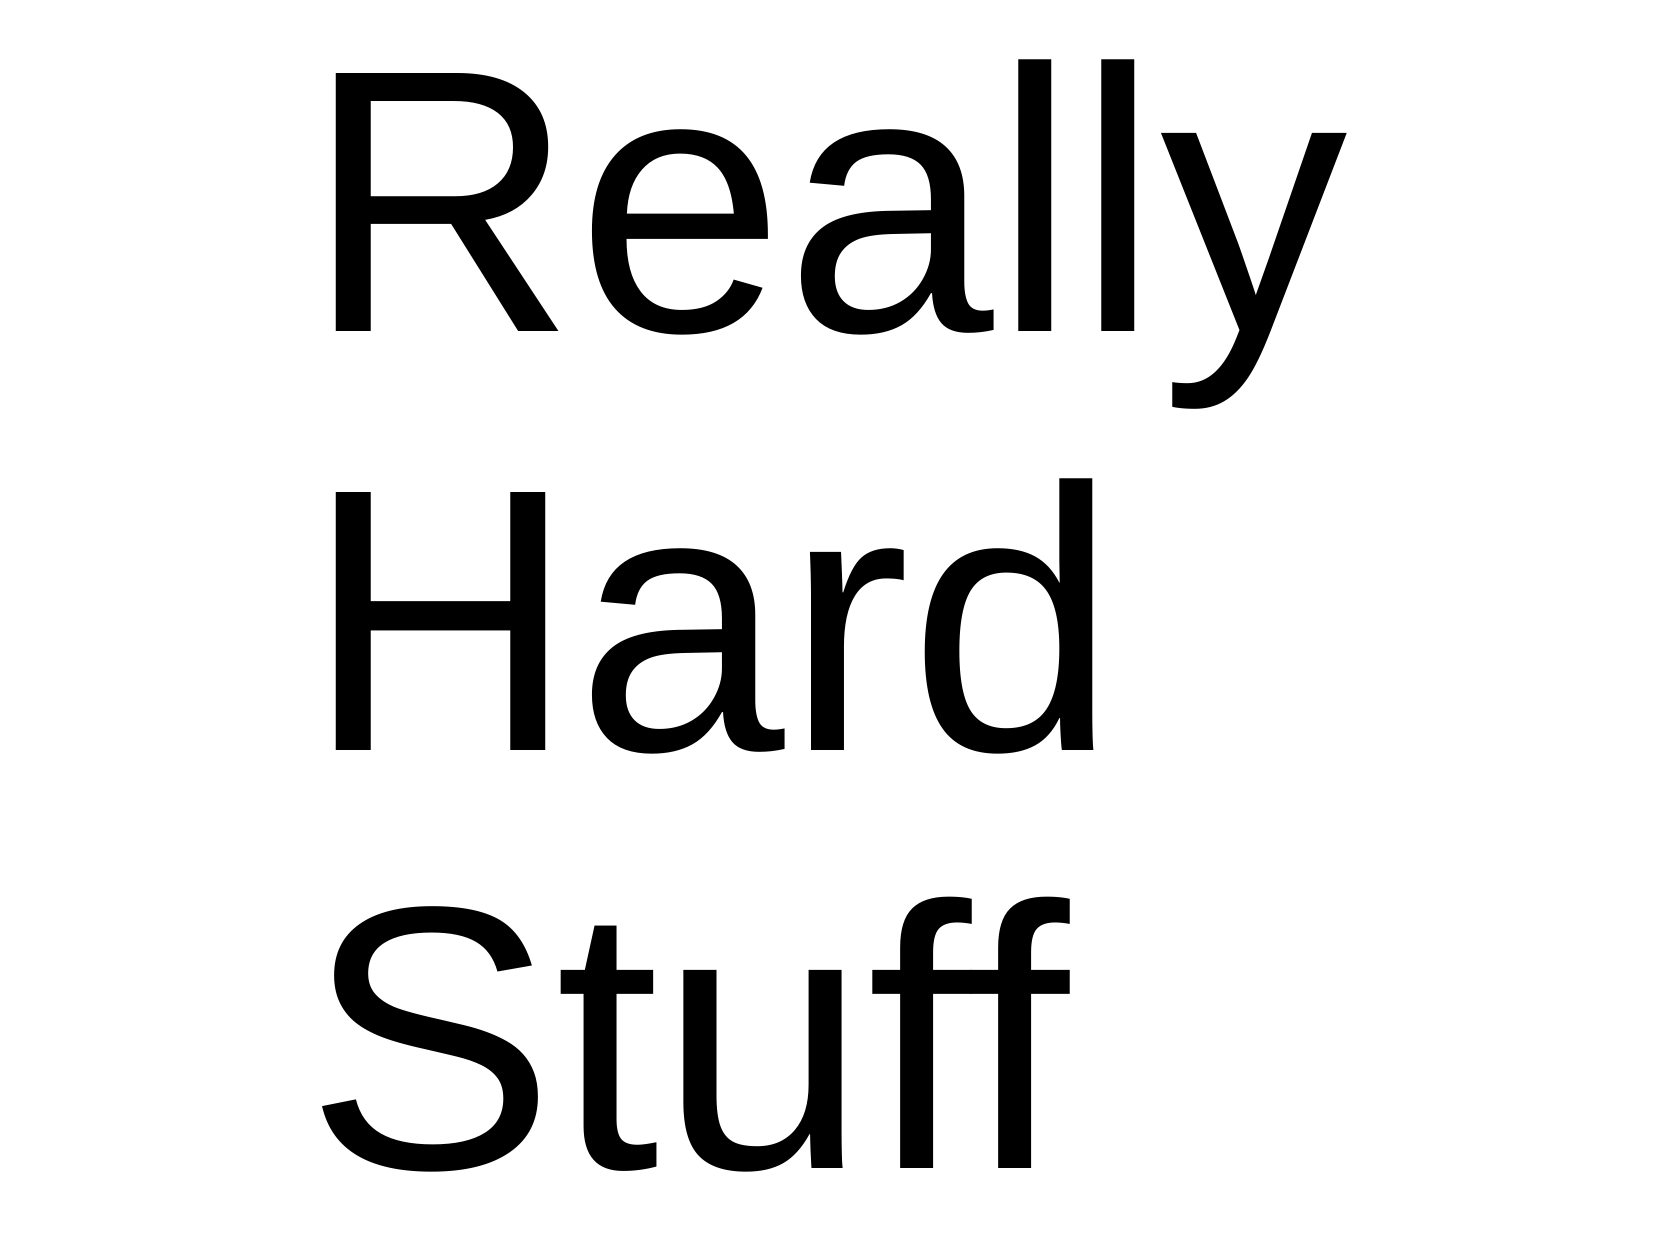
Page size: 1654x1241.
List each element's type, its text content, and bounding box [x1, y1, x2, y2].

text_box Really Hard Stuff [291, 0, 1363, 1241]
